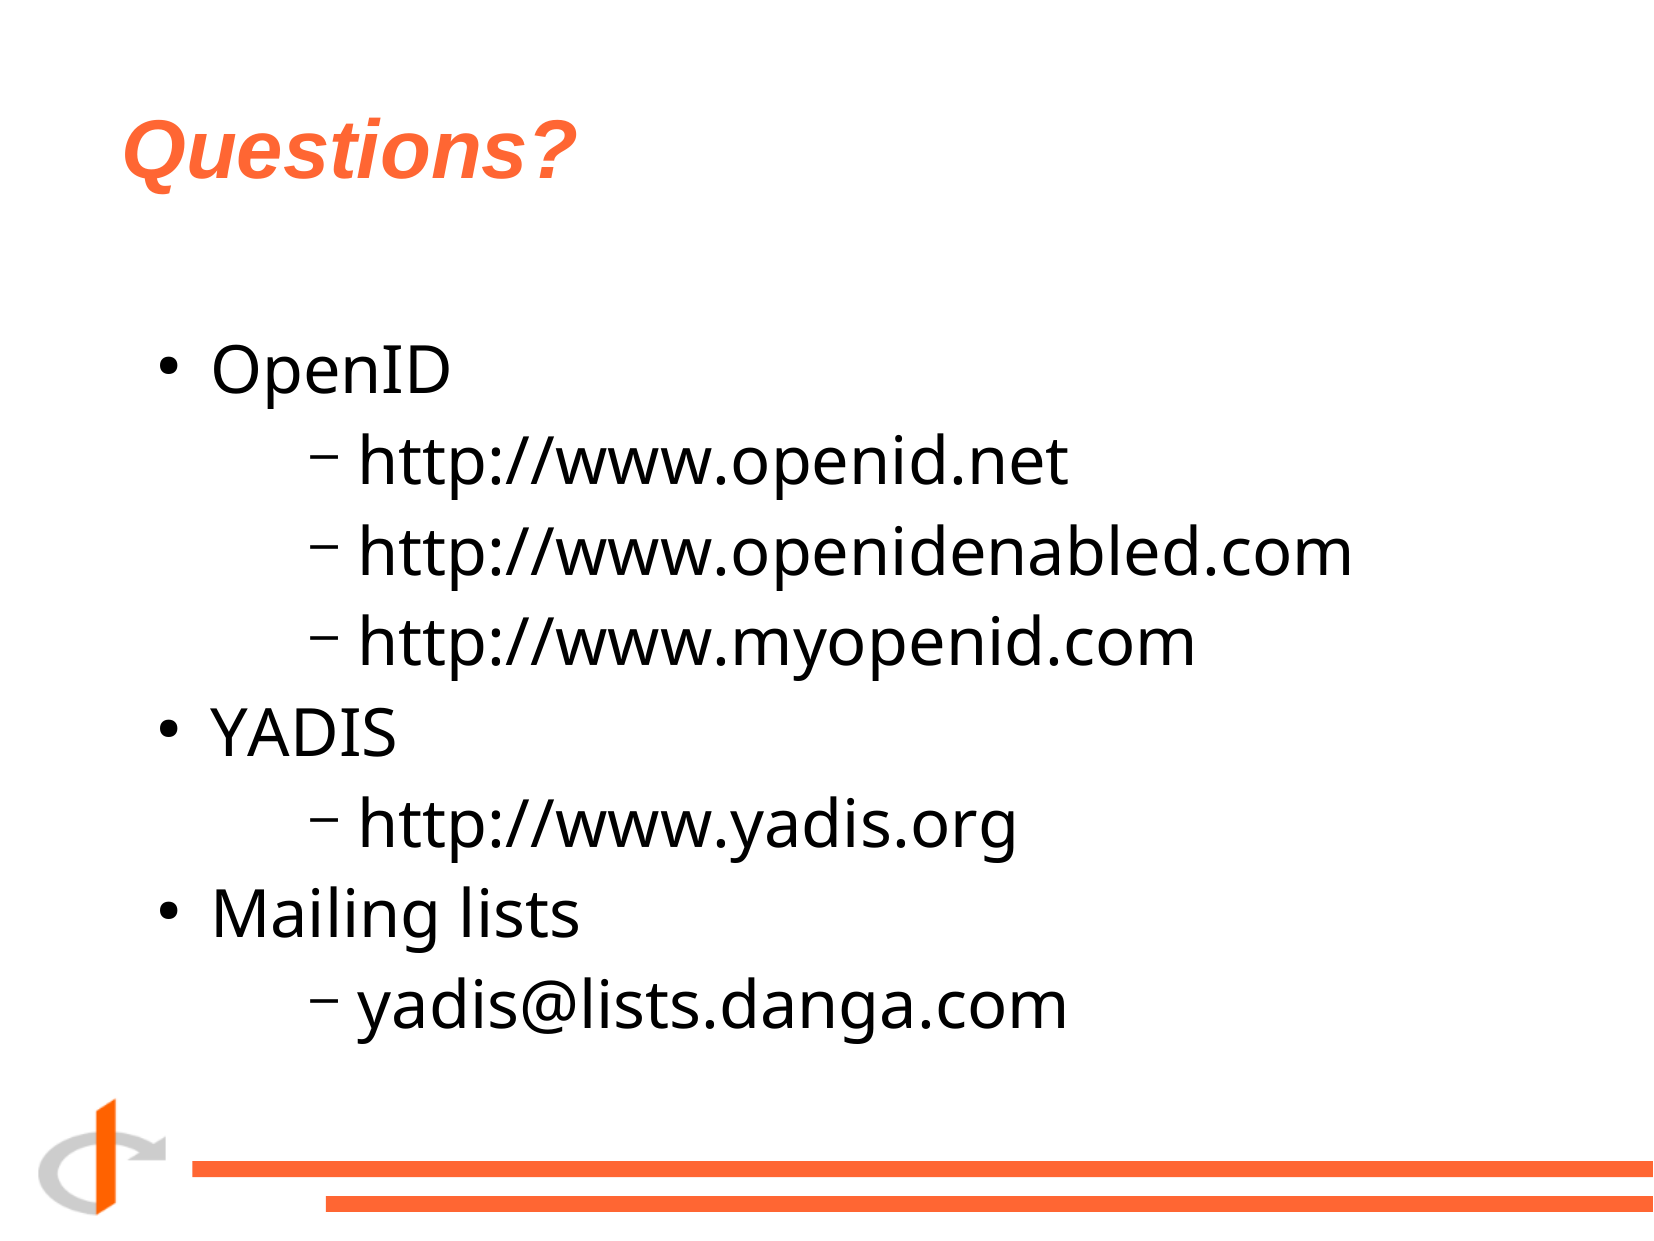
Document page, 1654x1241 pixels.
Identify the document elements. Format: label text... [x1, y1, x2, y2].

picture [33, 1090, 170, 1220]
title Questions? [121, 46, 1534, 254]
list OpenID http://www.openid.net http://www.openidenabled.com http://www.myopenid.com YADIS http://www.yadis.org Mailing lists yadis@lists.danga.com [121, 322, 1561, 1133]
